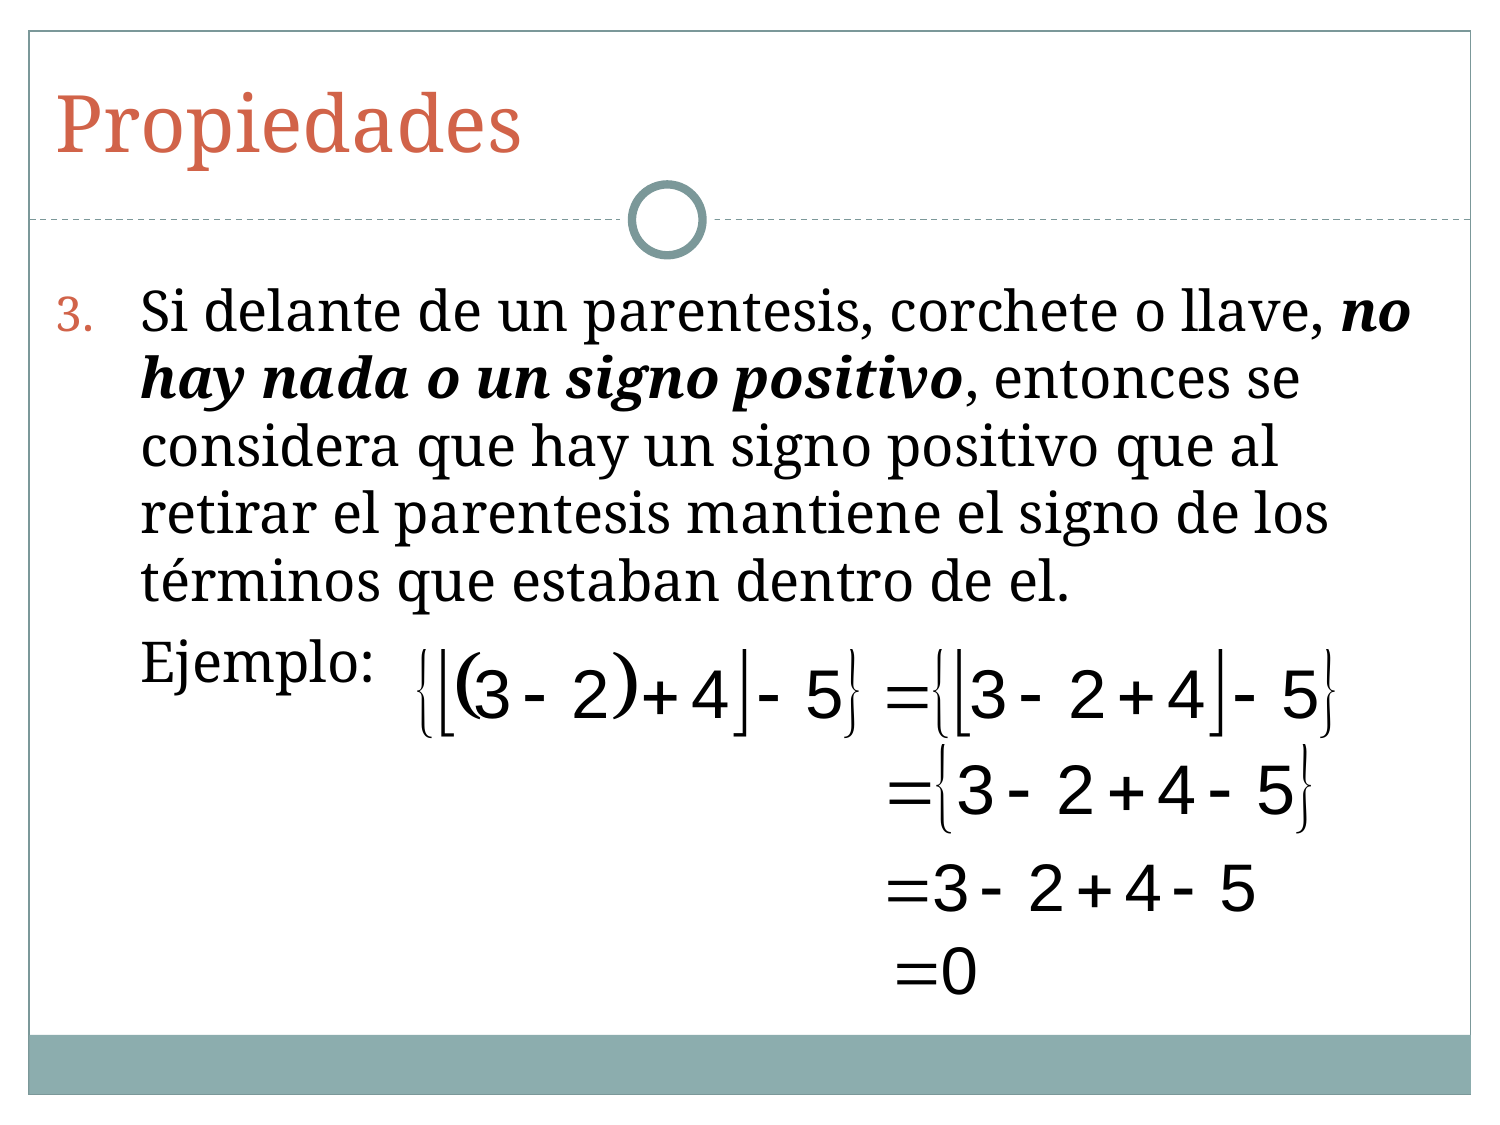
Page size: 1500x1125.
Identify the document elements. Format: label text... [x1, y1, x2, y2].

chart [407, 649, 1353, 844]
chart [871, 850, 1270, 929]
chart [879, 933, 987, 1012]
list Si delante de un parentesis, corchete o llave, no hay nada o un signo positivo, entonces se considera que hay un signo positivo que al retirar el parentesis mantiene el signo de los términos que estaban dentro de el. Ejemplo: [41, 267, 1459, 1005]
